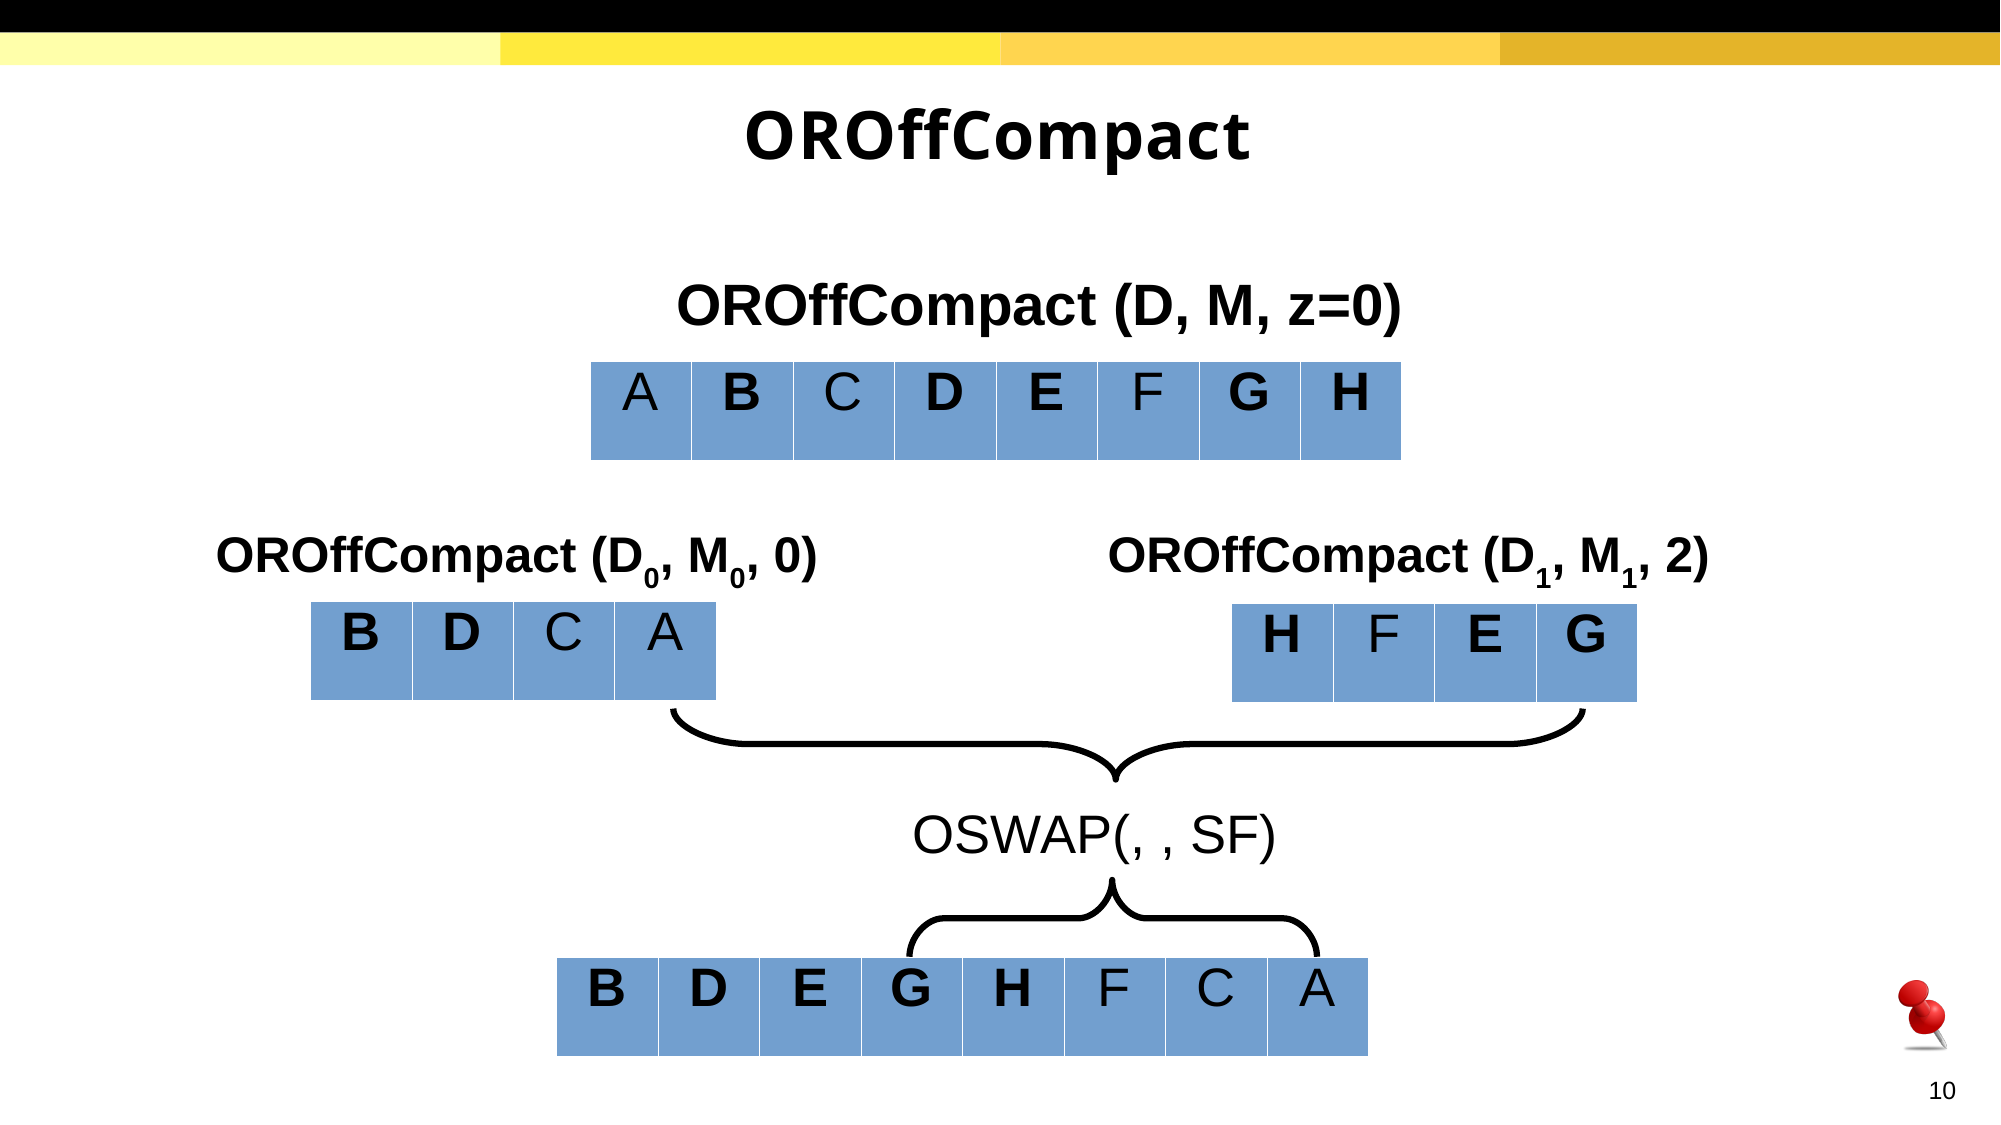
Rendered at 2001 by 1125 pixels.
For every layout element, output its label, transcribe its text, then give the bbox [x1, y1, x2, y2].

table_header C [1166, 958, 1267, 1056]
text_box OROffCompact (D0, M0, 0) [200, 519, 834, 603]
text_box OSWAP(, , SF) [897, 797, 1295, 873]
table_header B [557, 958, 658, 1056]
table_header E [760, 958, 861, 1056]
picture [1889, 980, 1961, 1052]
title OROffCompact [48, 65, 1947, 213]
table_header B [692, 362, 793, 460]
table_header A [1268, 958, 1368, 1056]
table_header C [514, 602, 614, 700]
table_header D [413, 602, 513, 700]
table_header B [311, 602, 412, 700]
table_header E [997, 362, 1097, 460]
table_header G [1200, 362, 1300, 460]
table_header F [1098, 362, 1199, 460]
table_header G [1537, 604, 1637, 702]
table_header D [895, 362, 996, 460]
text_box OROffCompact (D, M, z=0) [661, 265, 1419, 346]
table_header F [1334, 604, 1434, 702]
table_header E [1435, 604, 1536, 702]
table_header H [1301, 362, 1401, 460]
table_header H [1232, 604, 1333, 702]
text_box OROffCompact (D1, M1, 2) [1092, 519, 1726, 603]
table_header H [963, 958, 1064, 1056]
table_header G [862, 958, 962, 1056]
table_header F [1065, 958, 1165, 1056]
table_header A [591, 362, 691, 460]
table_header A [615, 602, 716, 700]
table_header C [794, 362, 894, 460]
text_box 10 [1913, 1069, 1972, 1113]
table_header D [659, 958, 759, 1056]
